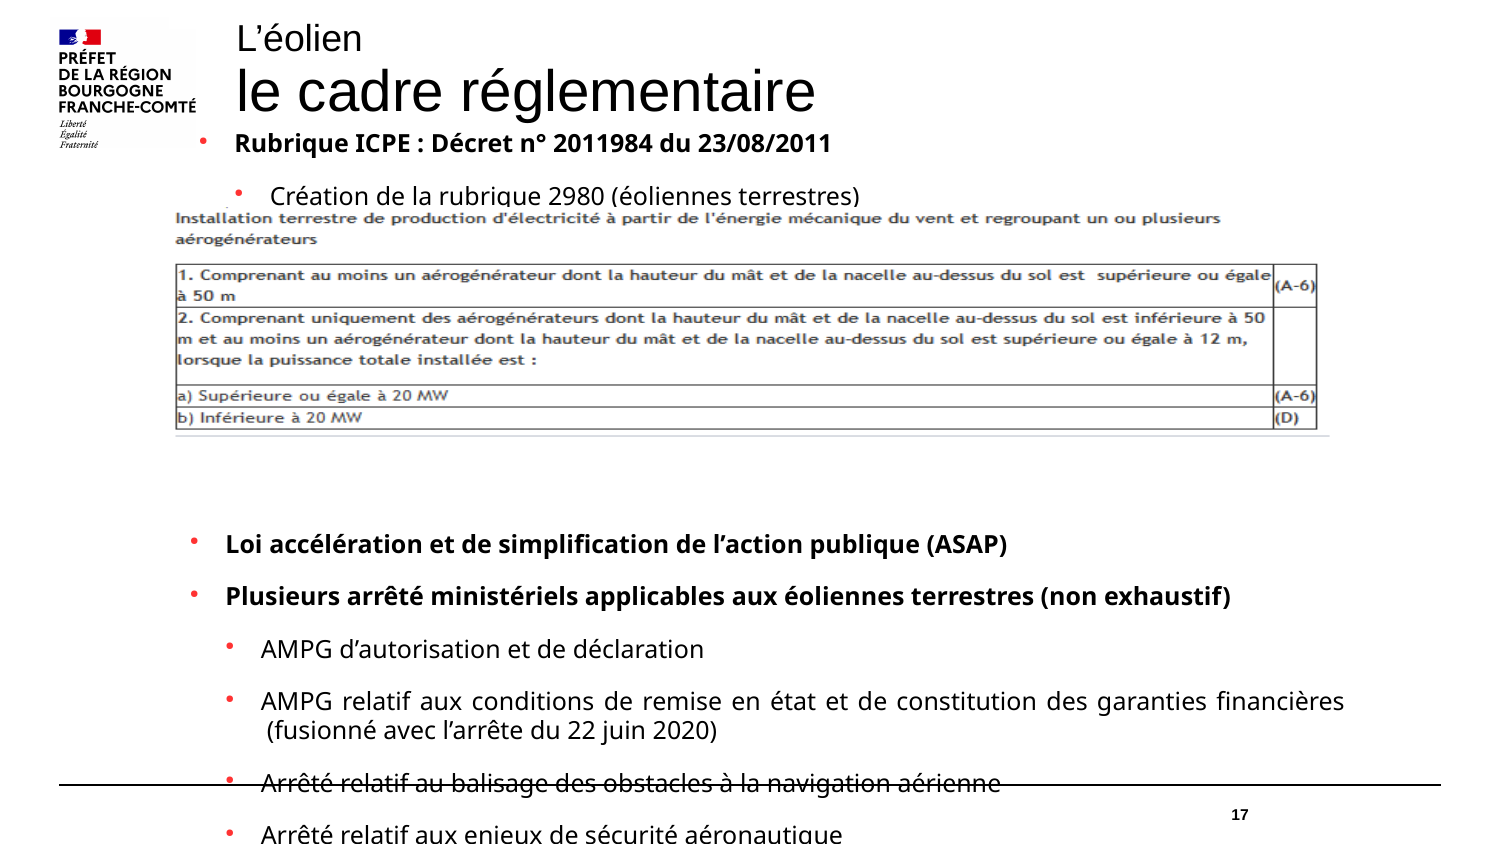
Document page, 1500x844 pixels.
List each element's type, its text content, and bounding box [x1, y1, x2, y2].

picture [50, 17, 196, 148]
text_box Rubrique ICPE : Décret n° 2011984 du 23/08/2011 Création de la rubrique 2980 (éoliennes terrestres) Loi accélération et de simplification de l’action publique (ASAP) Plusieurs arrêté ministériels applicables aux éoliennes terrestres (non exhaustif) AMPG d’autorisation et de déclaration AMPG relatif aux conditions de remise en état et de constitution des garanties financières (fusionné avec l’arrête du 22 juin 2020) Arrêté relatif au balisage des obstacles à la navigation aérienne Arrêté relatif aux enjeux de sécurité aéronautique [142, 129, 1347, 807]
picture [165, 207, 1333, 439]
title L’éolien le cadre réglementaire [236, 0, 1500, 141]
